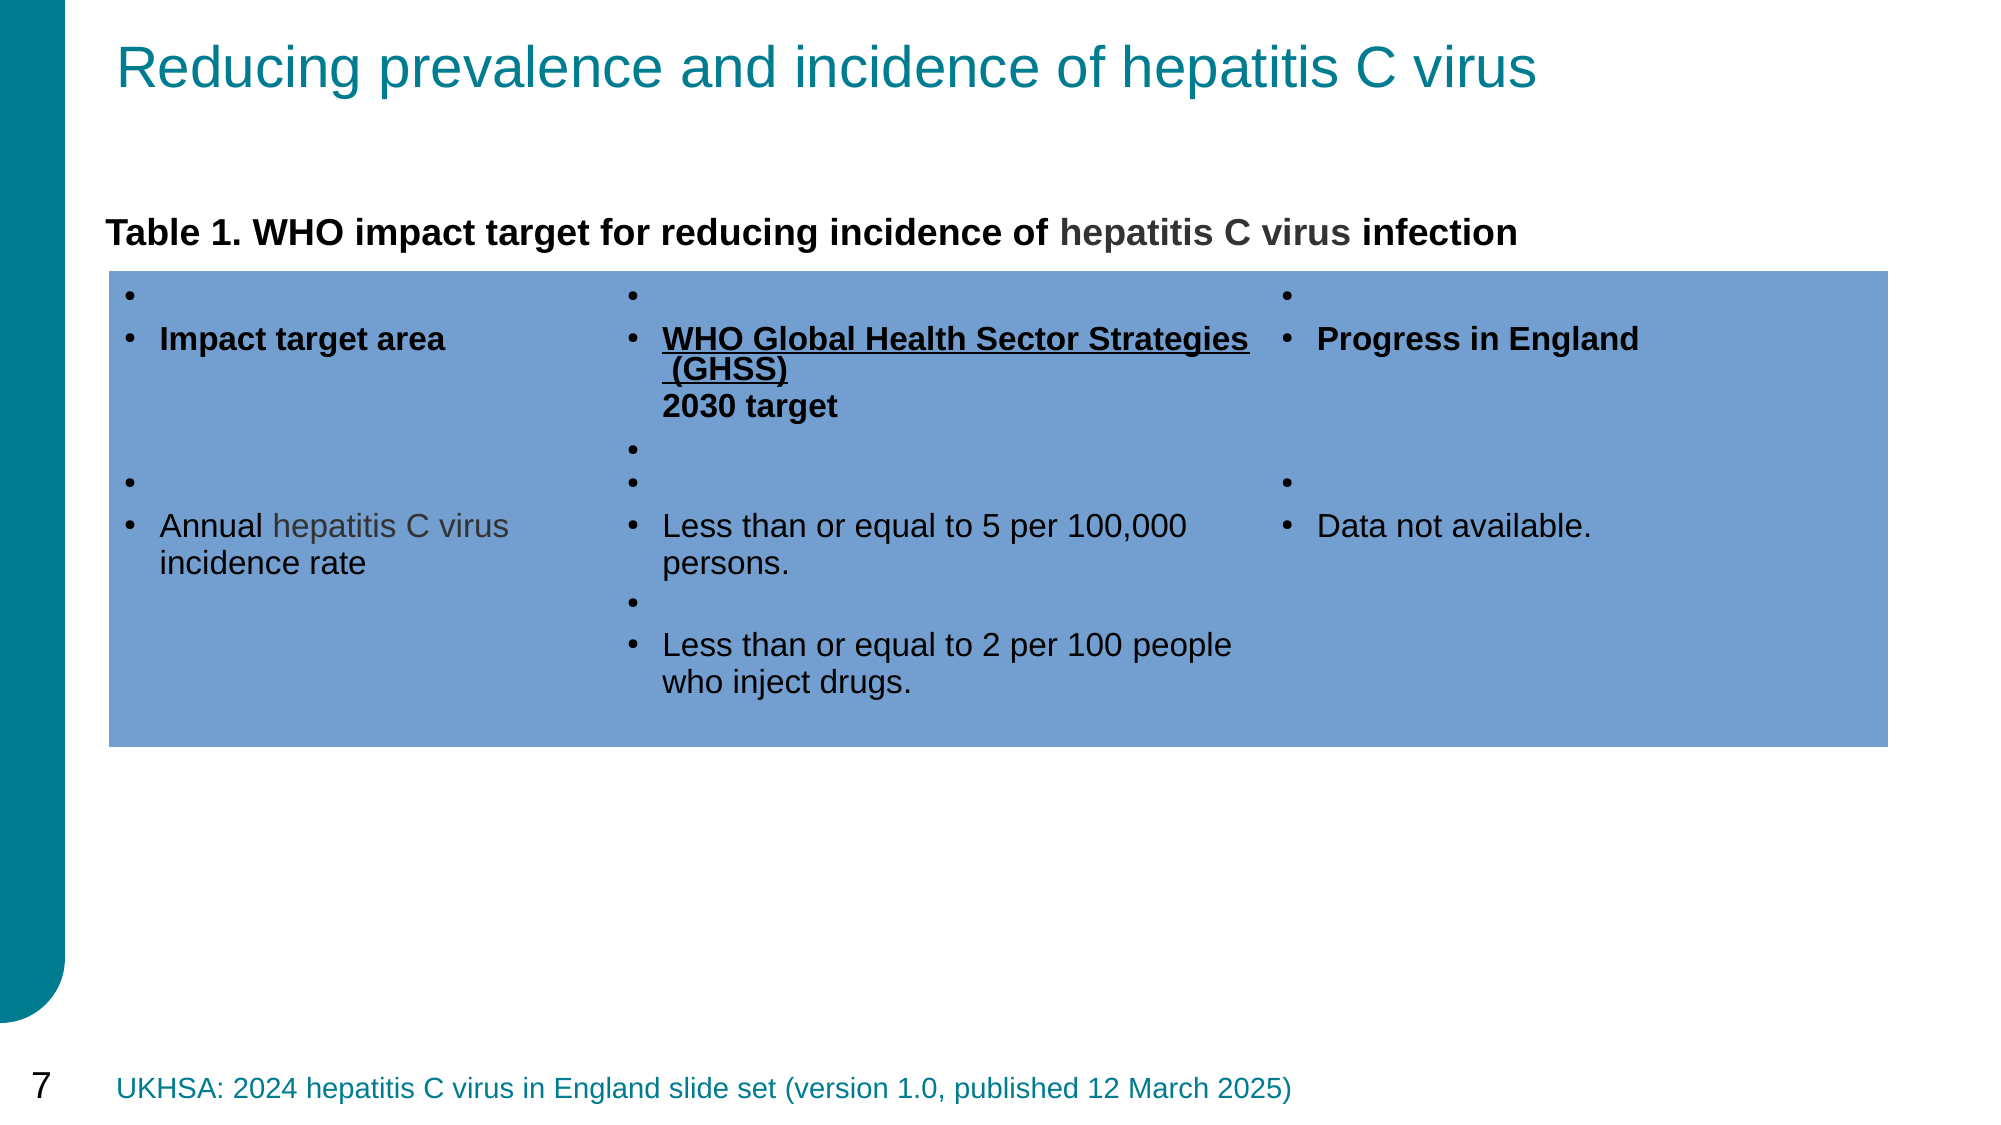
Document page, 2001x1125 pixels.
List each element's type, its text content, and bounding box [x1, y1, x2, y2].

title Reducing prevalence and incidence of hepatitis C virus [101, 29, 1926, 107]
table_header Progress in England [1267, 271, 1888, 458]
table_cell Less than or equal to 5 per 100,000 persons. Less than or equal to 2 per 100 people who inject drugs. [612, 458, 1267, 747]
table_header Impact target area [109, 271, 612, 458]
table_cell Annual hepatitis C virus incidence rate [109, 458, 612, 747]
table_header WHO Global Health Sector Strategies (GHSS) 2030 target [612, 271, 1267, 458]
text_box UKHSA: 2024 hepatitis C virus in England slide set (version 1.0, published 12 March 2025) [101, 1056, 1743, 1117]
text_box Table 1. WHO impact target for reducing incidence of hepatitis C virus infection [90, 211, 1578, 261]
text_box [0, 1053, 91, 1114]
table_cell Data not available. [1267, 458, 1888, 747]
